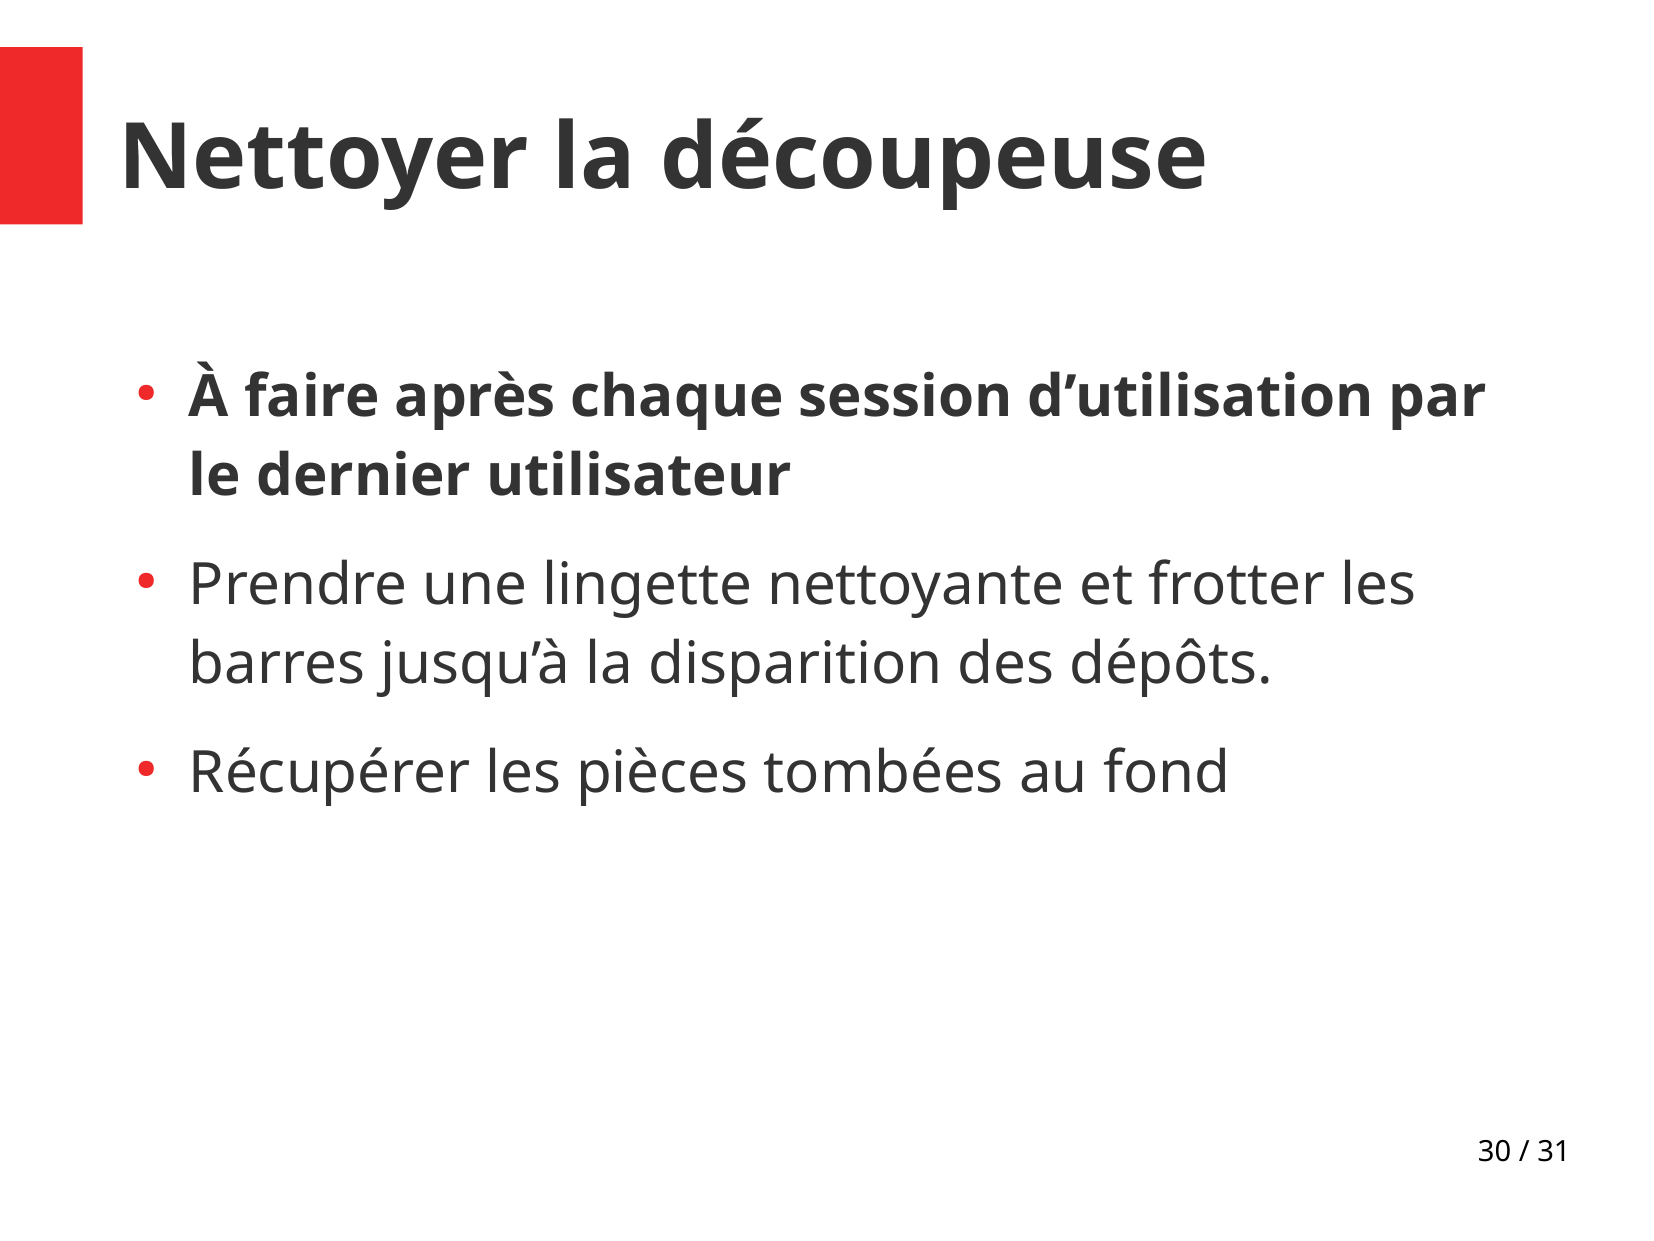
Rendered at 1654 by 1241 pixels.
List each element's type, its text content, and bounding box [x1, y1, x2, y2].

title Nettoyer la découpeuse [118, 49, 1571, 257]
list À faire après chaque session d’utilisation par le dernier utilisateur Prendre une lingette nettoyante et frotter les barres jusqu’à la disparition des dépôts. Récupérer les pièces tombées au fond [118, 354, 1536, 1074]
